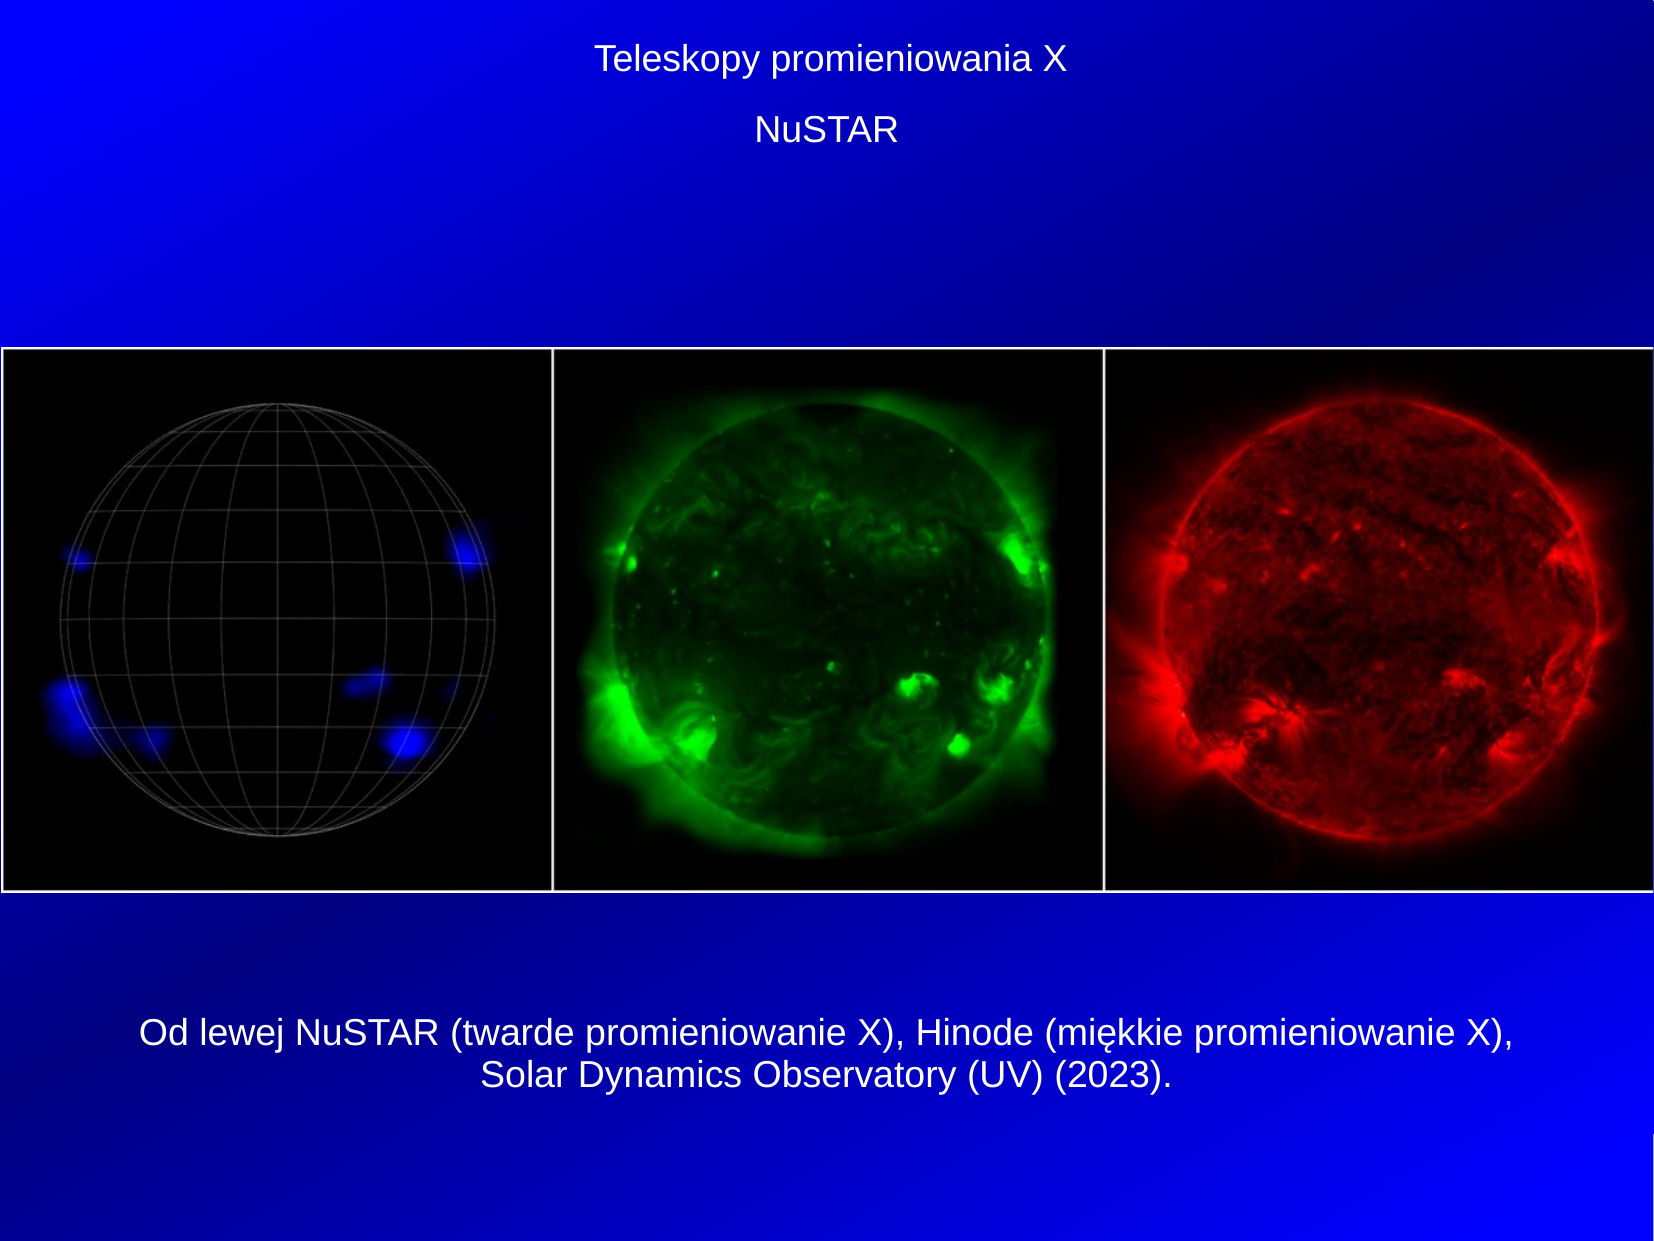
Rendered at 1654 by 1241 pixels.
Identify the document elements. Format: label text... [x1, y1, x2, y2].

text_box Teleskopy promieniowania X [579, 29, 1083, 87]
picture [1, 347, 1654, 893]
text_box NuSTAR [739, 101, 914, 158]
text_box Od lewej NuSTAR (twarde promieniowanie X), Hinode (miękkie promieniowanie X), Solar Dynamics Observatory (UV) (2023). [124, 1003, 1530, 1103]
